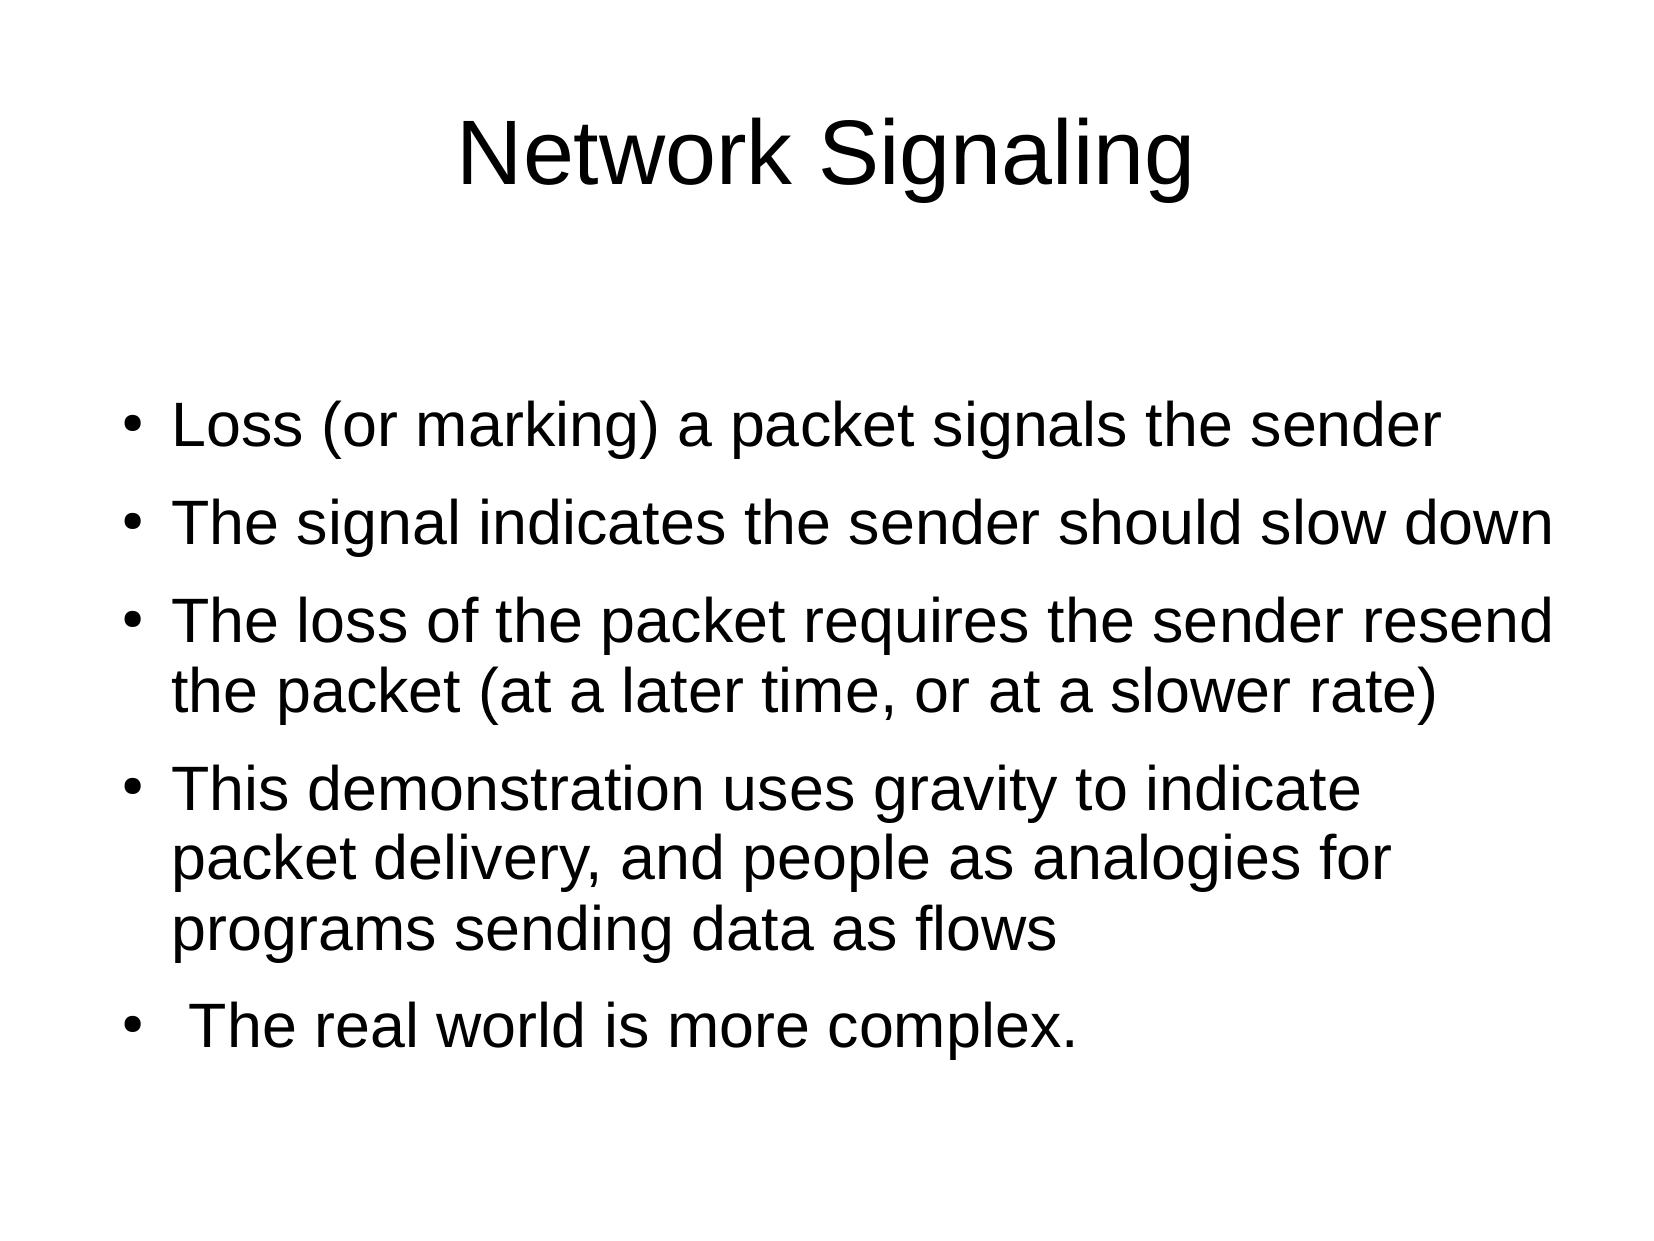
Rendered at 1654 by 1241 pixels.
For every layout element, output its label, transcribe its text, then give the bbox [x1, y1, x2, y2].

list Loss (or marking) a packet signals the sender The signal indicates the sender should slow down The loss of the packet requires the sender resend the packet (at a later time, or at a slower rate) This demonstration uses gravity to indicate packet delivery, and people as analogies for programs sending data as flows The real world is more complex. [104, 390, 1561, 1110]
title Network Signaling [82, 49, 1571, 257]
